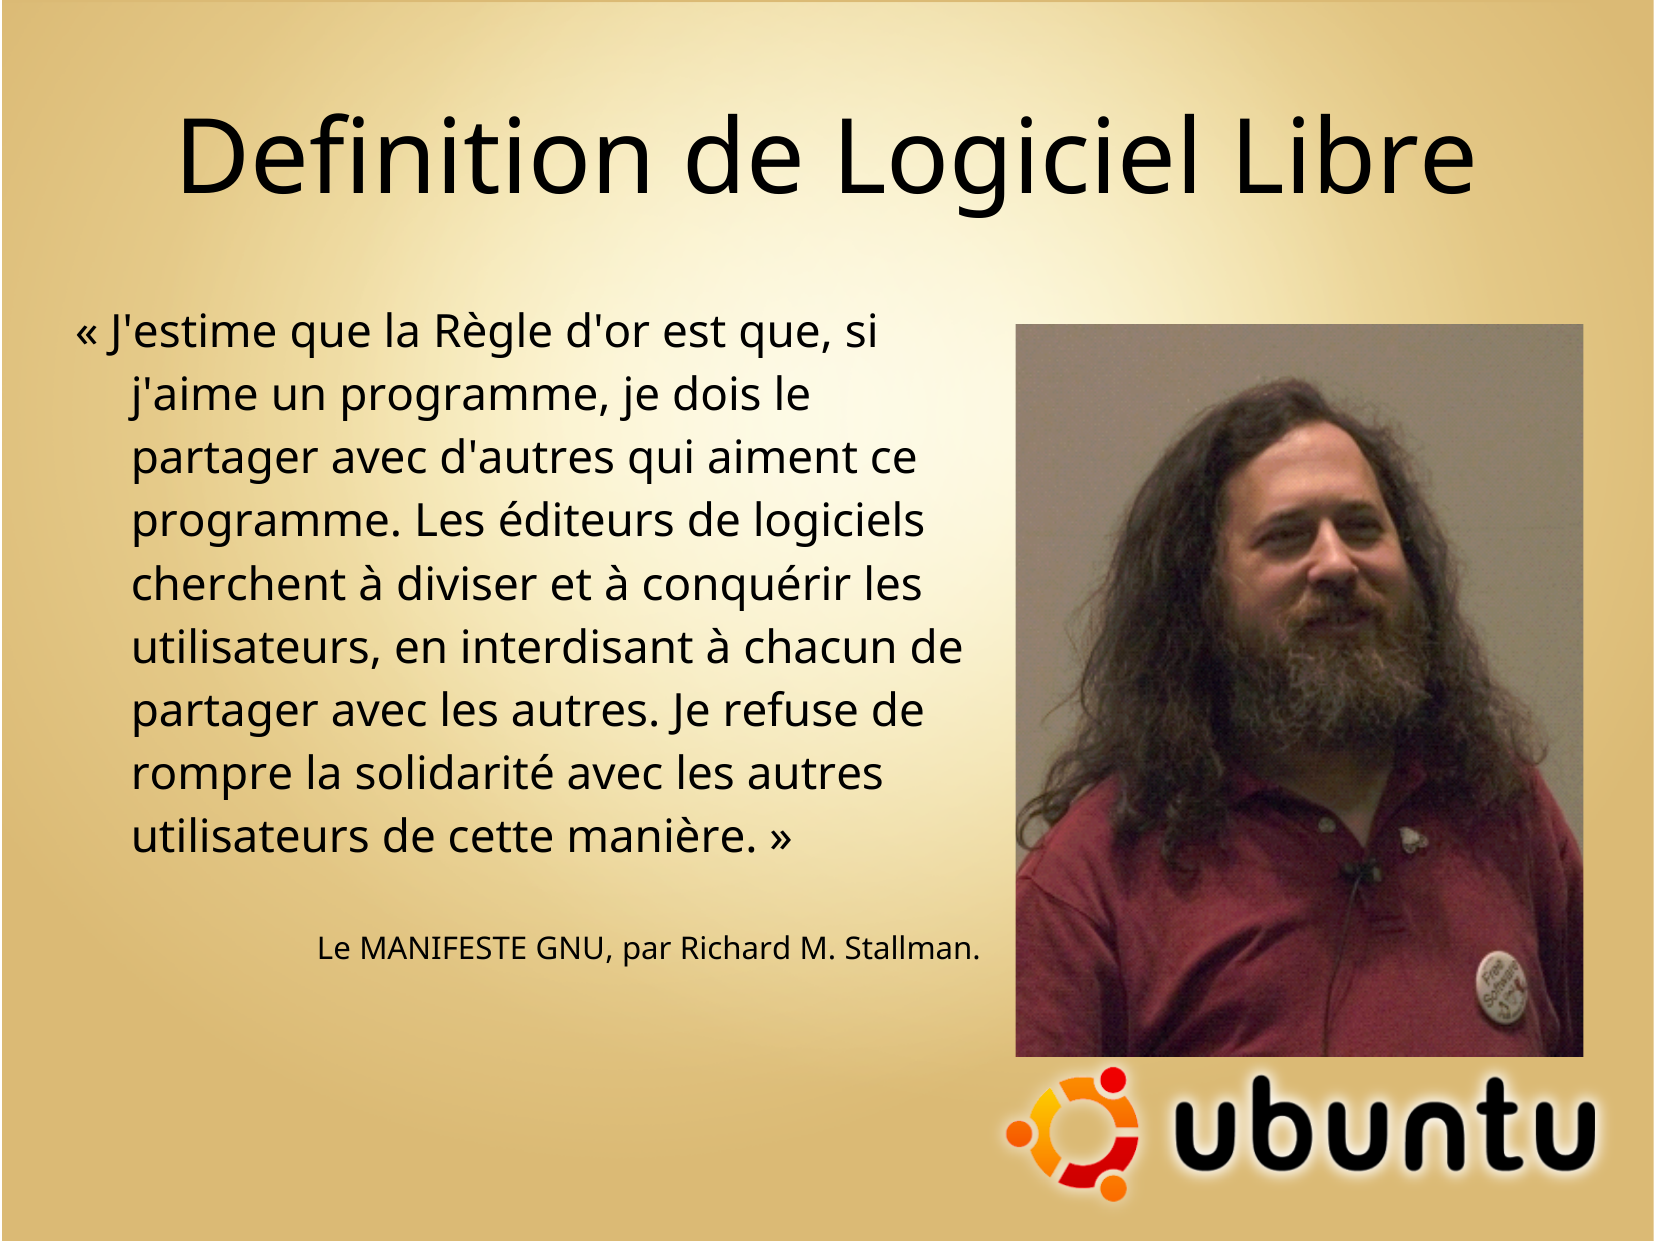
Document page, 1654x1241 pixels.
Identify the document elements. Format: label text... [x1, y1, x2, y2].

title Definition de Logiciel Libre [82, 49, 1571, 257]
list « J'estime que la Règle d'or est que, si j'aime un programme, je dois le partager avec d'autres qui aiment ce programme. Les éditeurs de logiciels cherchent à diviser et à conquérir les utilisateurs, en interdisant à chacun de partager avec les autres. Je refuse de rompre la solidarité avec les autres utilisateurs de cette manière. » Le MANIFESTE GNU, par Richard M. Stallman. [74, 297, 990, 1077]
picture [2, 0, 1654, 1241]
